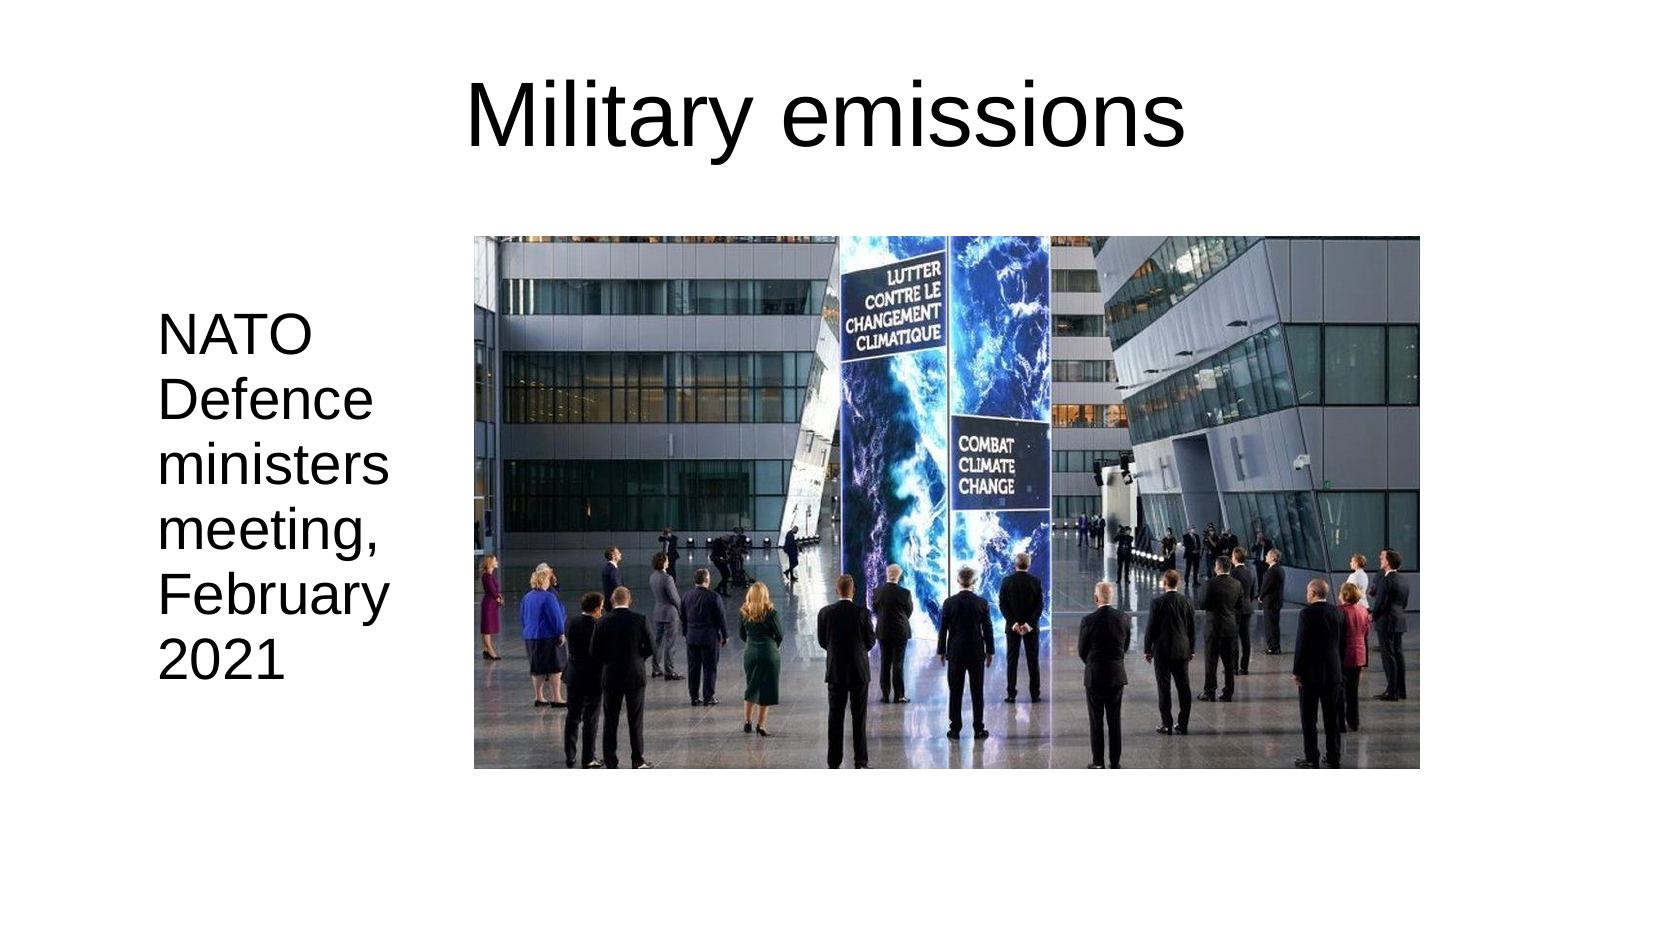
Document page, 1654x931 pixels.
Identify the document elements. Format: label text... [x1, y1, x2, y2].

title Military emissions [82, 37, 1571, 193]
picture [474, 236, 1420, 769]
title NATO Defence ministers meeting, February 2021 [157, 156, 453, 837]
